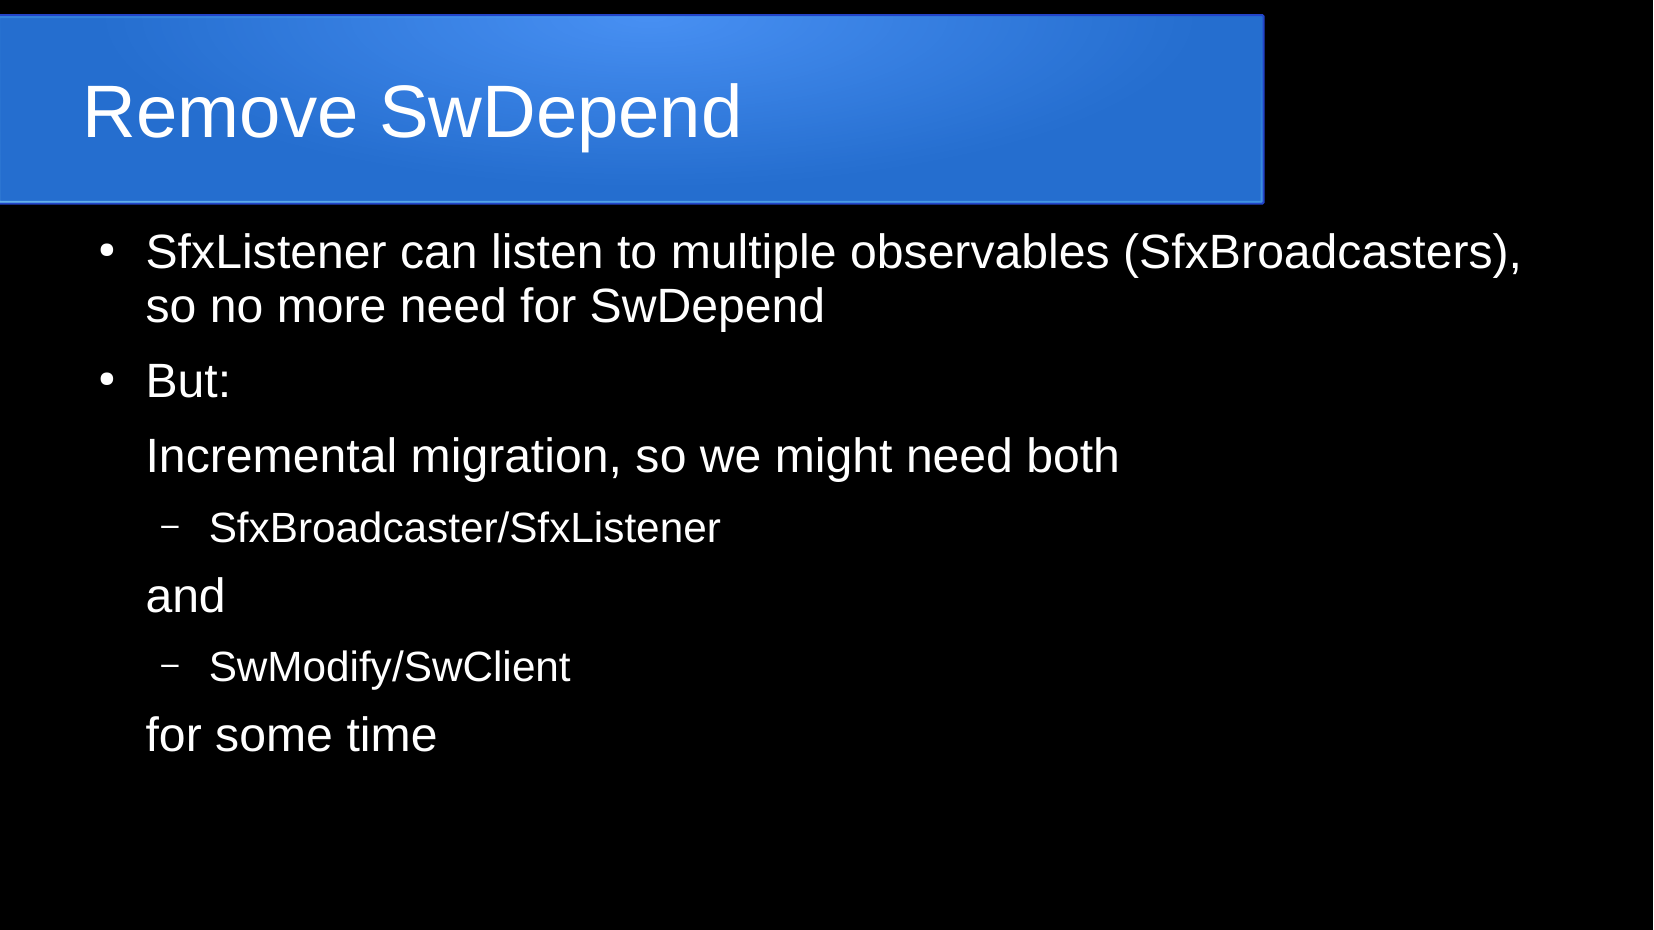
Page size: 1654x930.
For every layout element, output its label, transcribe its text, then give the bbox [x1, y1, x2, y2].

list SfxListener can listen to multiple observables (SfxBroadcasters), so no more need for SwDepend But: Incremental migration, so we might need both SfxBroadcaster/SfxListener and SwModify/SwClient for some time [82, 224, 1571, 764]
title Remove SwDepend [82, 35, 1234, 189]
